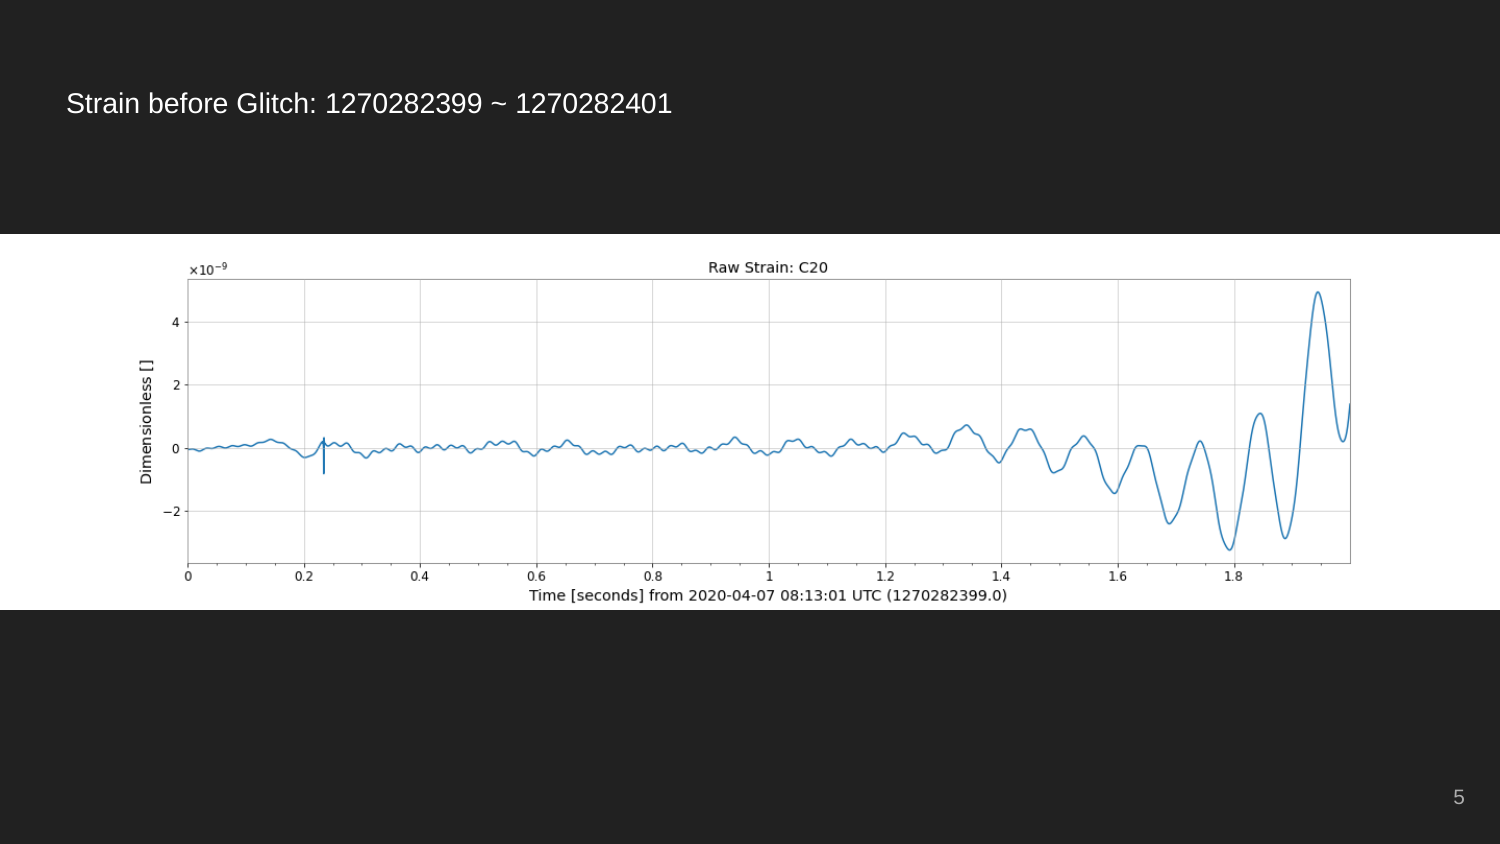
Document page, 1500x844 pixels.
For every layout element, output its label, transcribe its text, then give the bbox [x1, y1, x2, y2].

picture [0, 234, 1500, 610]
title Strain before Glitch: 1270282399 ~ 1270282401 [51, 72, 1449, 167]
slide_number <number> [1389, 764, 1480, 830]
